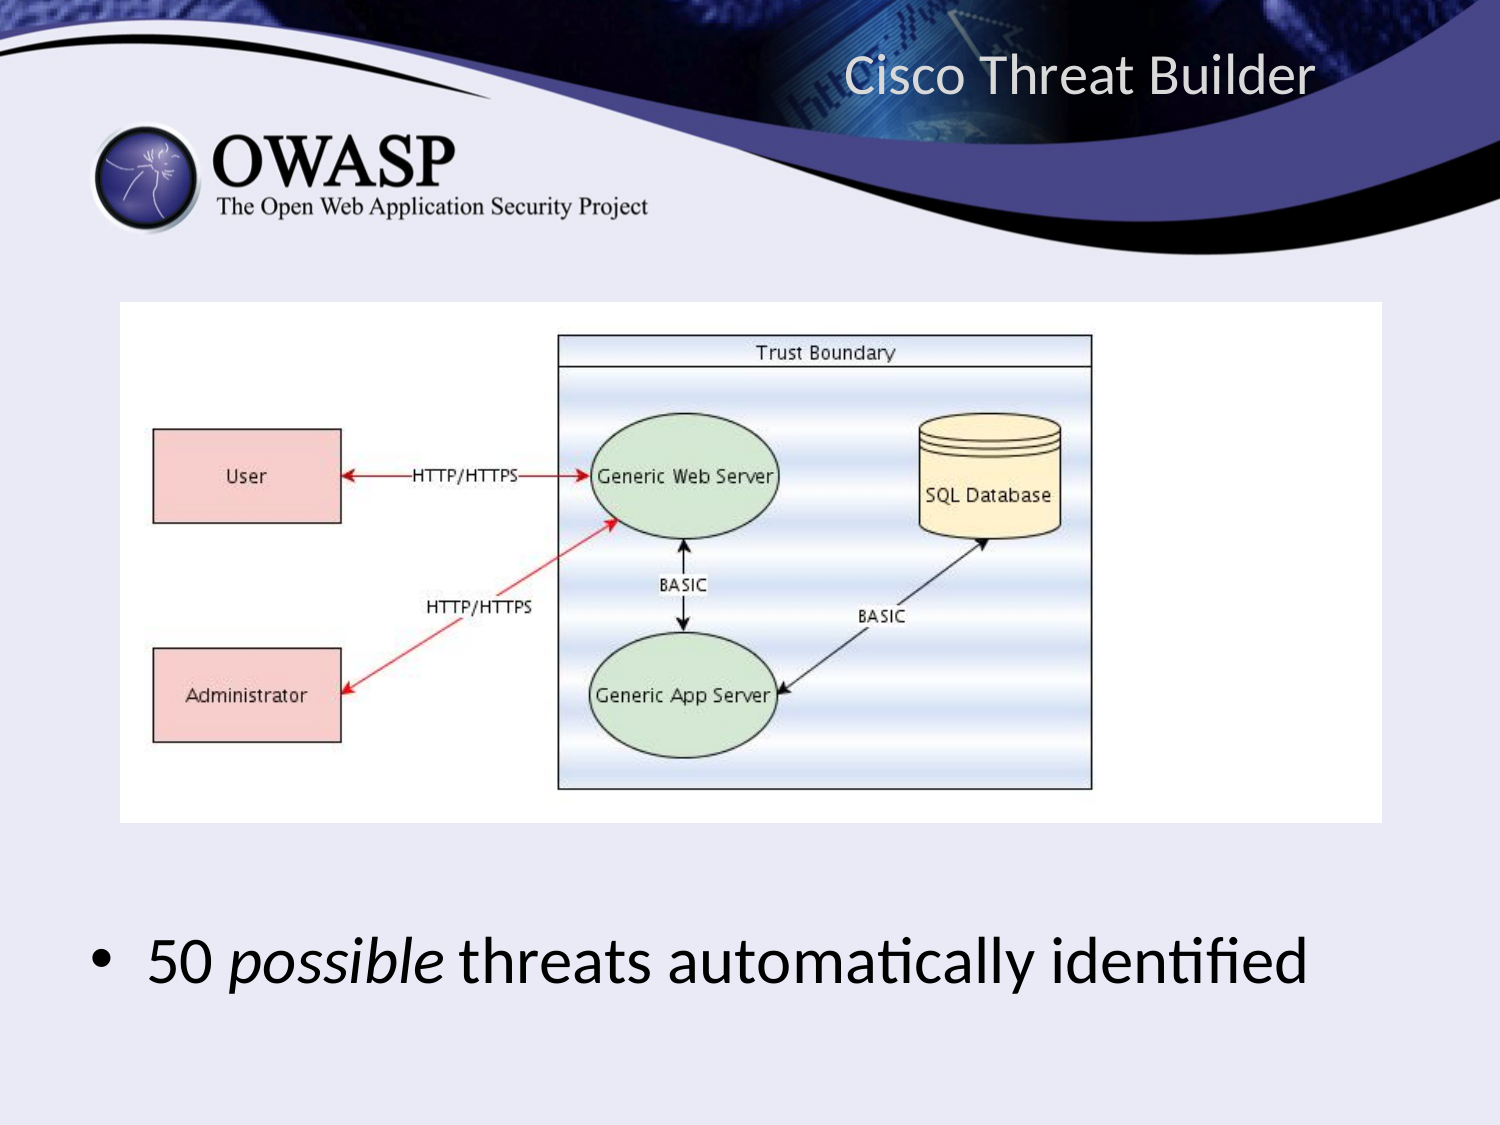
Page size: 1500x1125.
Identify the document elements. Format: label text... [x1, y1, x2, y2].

list [75, 262, 1426, 886]
title Cisco Threat Builder [699, 0, 1476, 149]
list 50 possible threats automatically identified [75, 909, 1426, 1017]
picture [0, 0, 1500, 1125]
